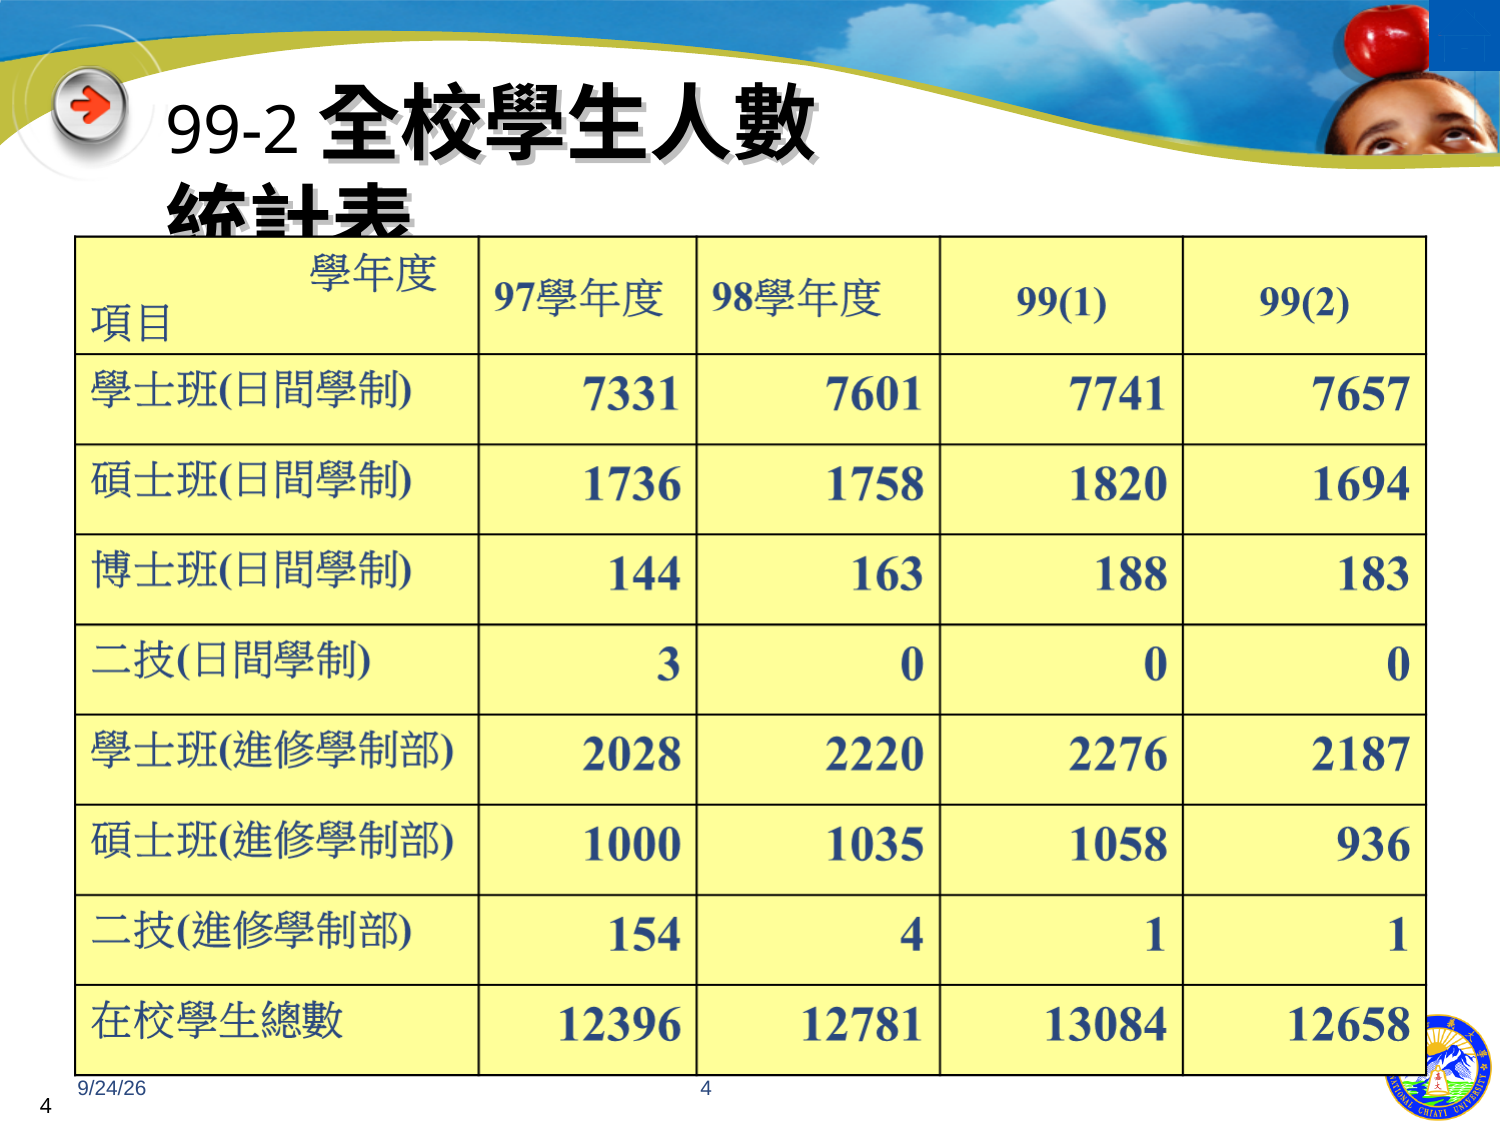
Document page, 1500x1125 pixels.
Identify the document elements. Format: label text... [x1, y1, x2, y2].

text_box [24, 1067, 376, 1125]
title 99-2全校學生人數統計表 [150, 62, 888, 155]
text_box [637, 1083, 775, 1111]
picture [65, 233, 1442, 1083]
text_box [1429, 0, 1500, 71]
